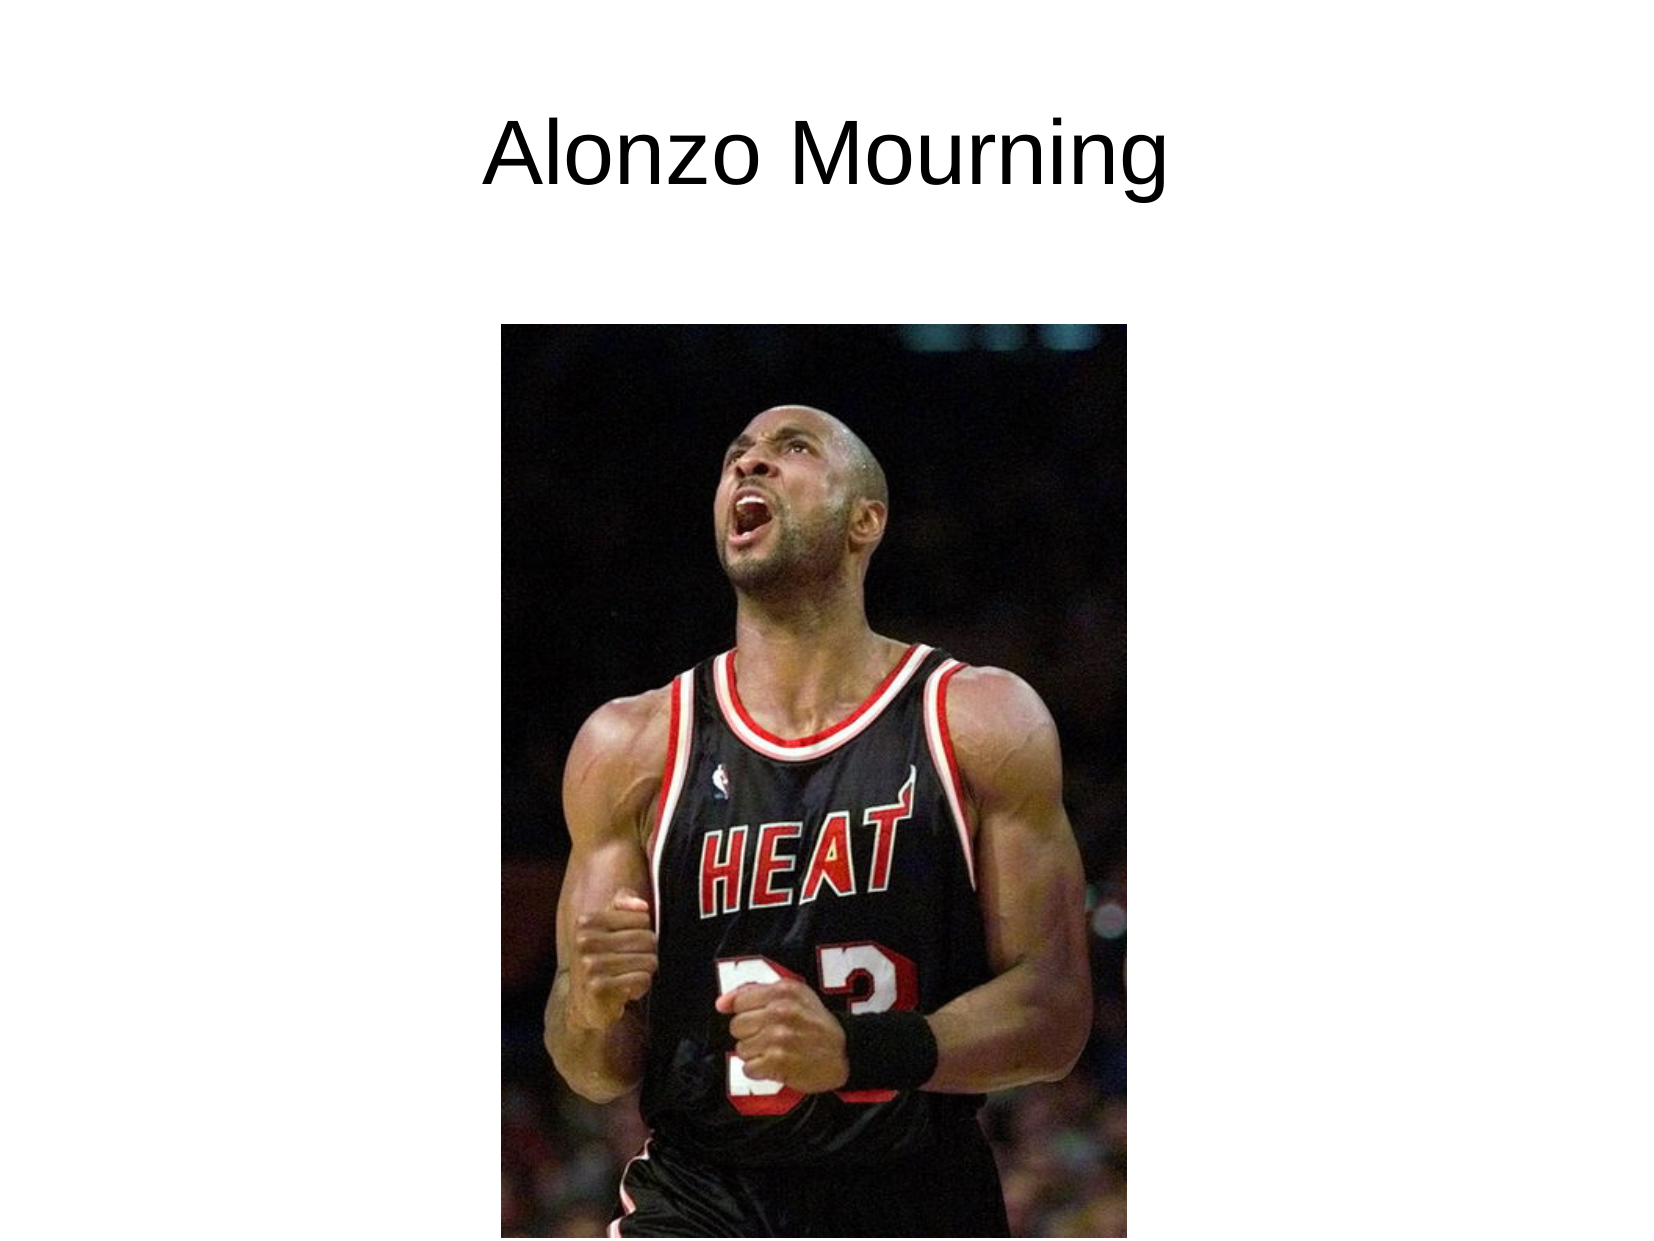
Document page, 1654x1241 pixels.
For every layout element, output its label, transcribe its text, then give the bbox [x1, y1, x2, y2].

title Alonzo Mourning [82, 49, 1571, 257]
picture [501, 324, 1127, 1238]
